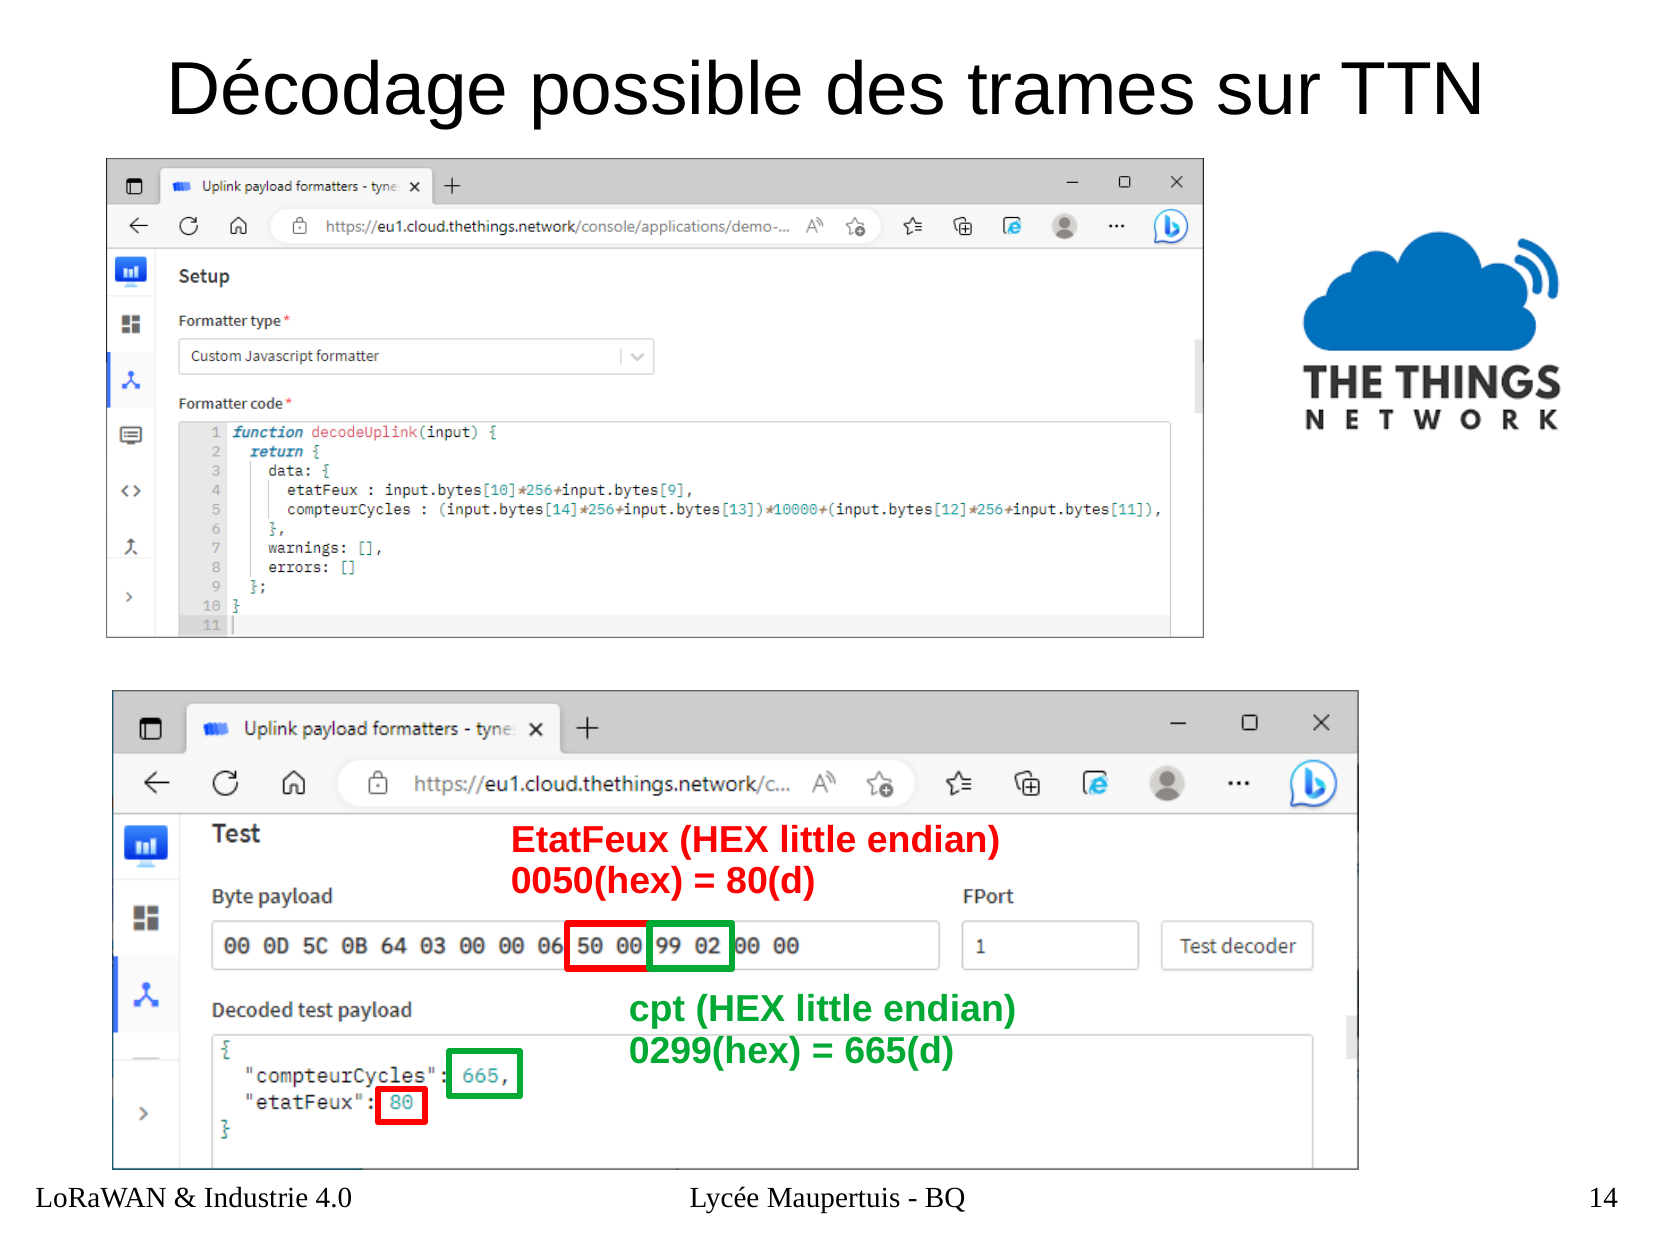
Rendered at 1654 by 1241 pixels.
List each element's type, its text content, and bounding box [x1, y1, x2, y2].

picture [106, 158, 1204, 638]
text_box EtatFeux (HEX little endian) 0050(hex) = 80(d) [496, 810, 1028, 910]
picture [1263, 165, 1595, 497]
picture [112, 690, 1359, 1170]
text_box cpt (HEX little endian) 0299(hex) = 665(d) [614, 980, 1040, 1080]
title Décodage possible des trames sur TTN [35, 35, 1619, 142]
